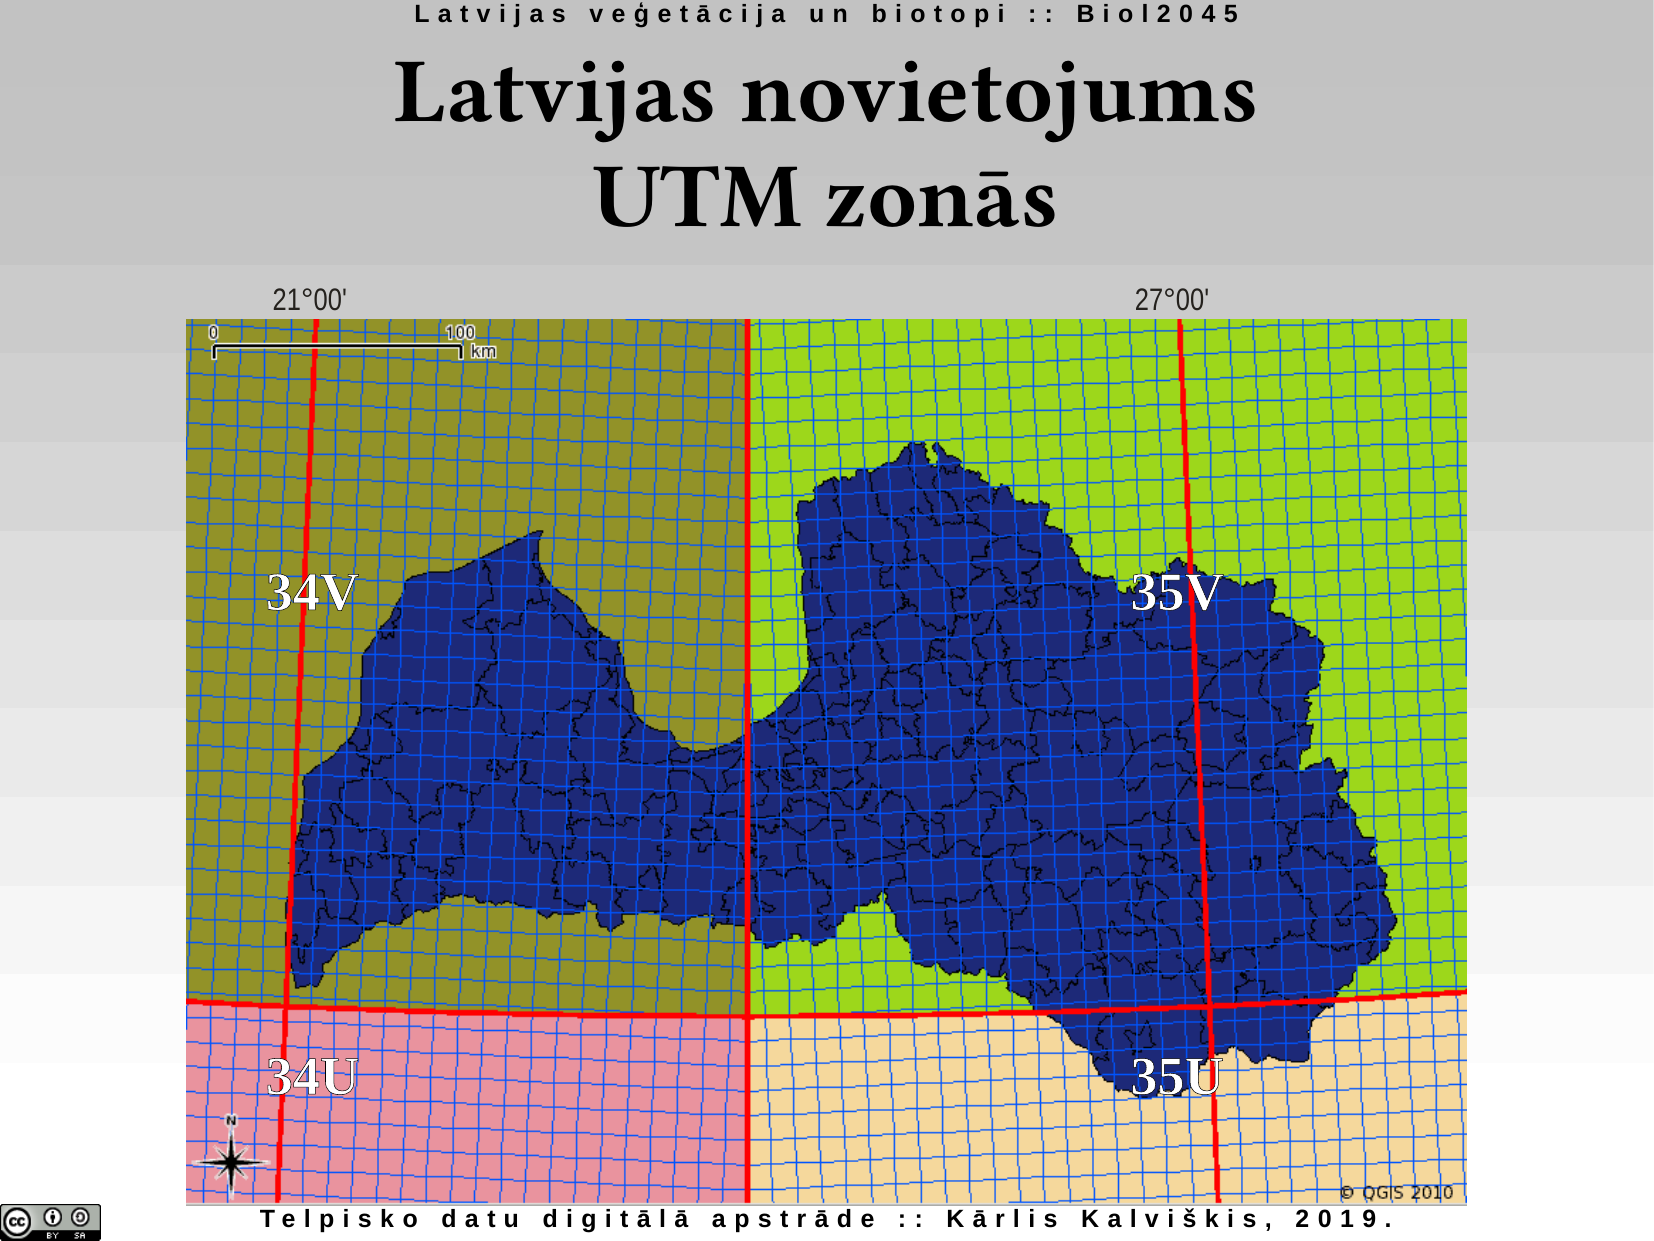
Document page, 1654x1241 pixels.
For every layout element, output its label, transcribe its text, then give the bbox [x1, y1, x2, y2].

text_box 34V [265, 561, 360, 622]
text_box 35U [1130, 1045, 1225, 1106]
text_box 35V [1130, 561, 1225, 622]
title Latvijas novietojums UTM zonās [0, 1, 1654, 287]
picture [0, 287, 1654, 1241]
text_box 27°00' [1134, 281, 1239, 318]
text_box 21°00' [272, 281, 376, 318]
text_box 34U [265, 1045, 360, 1106]
